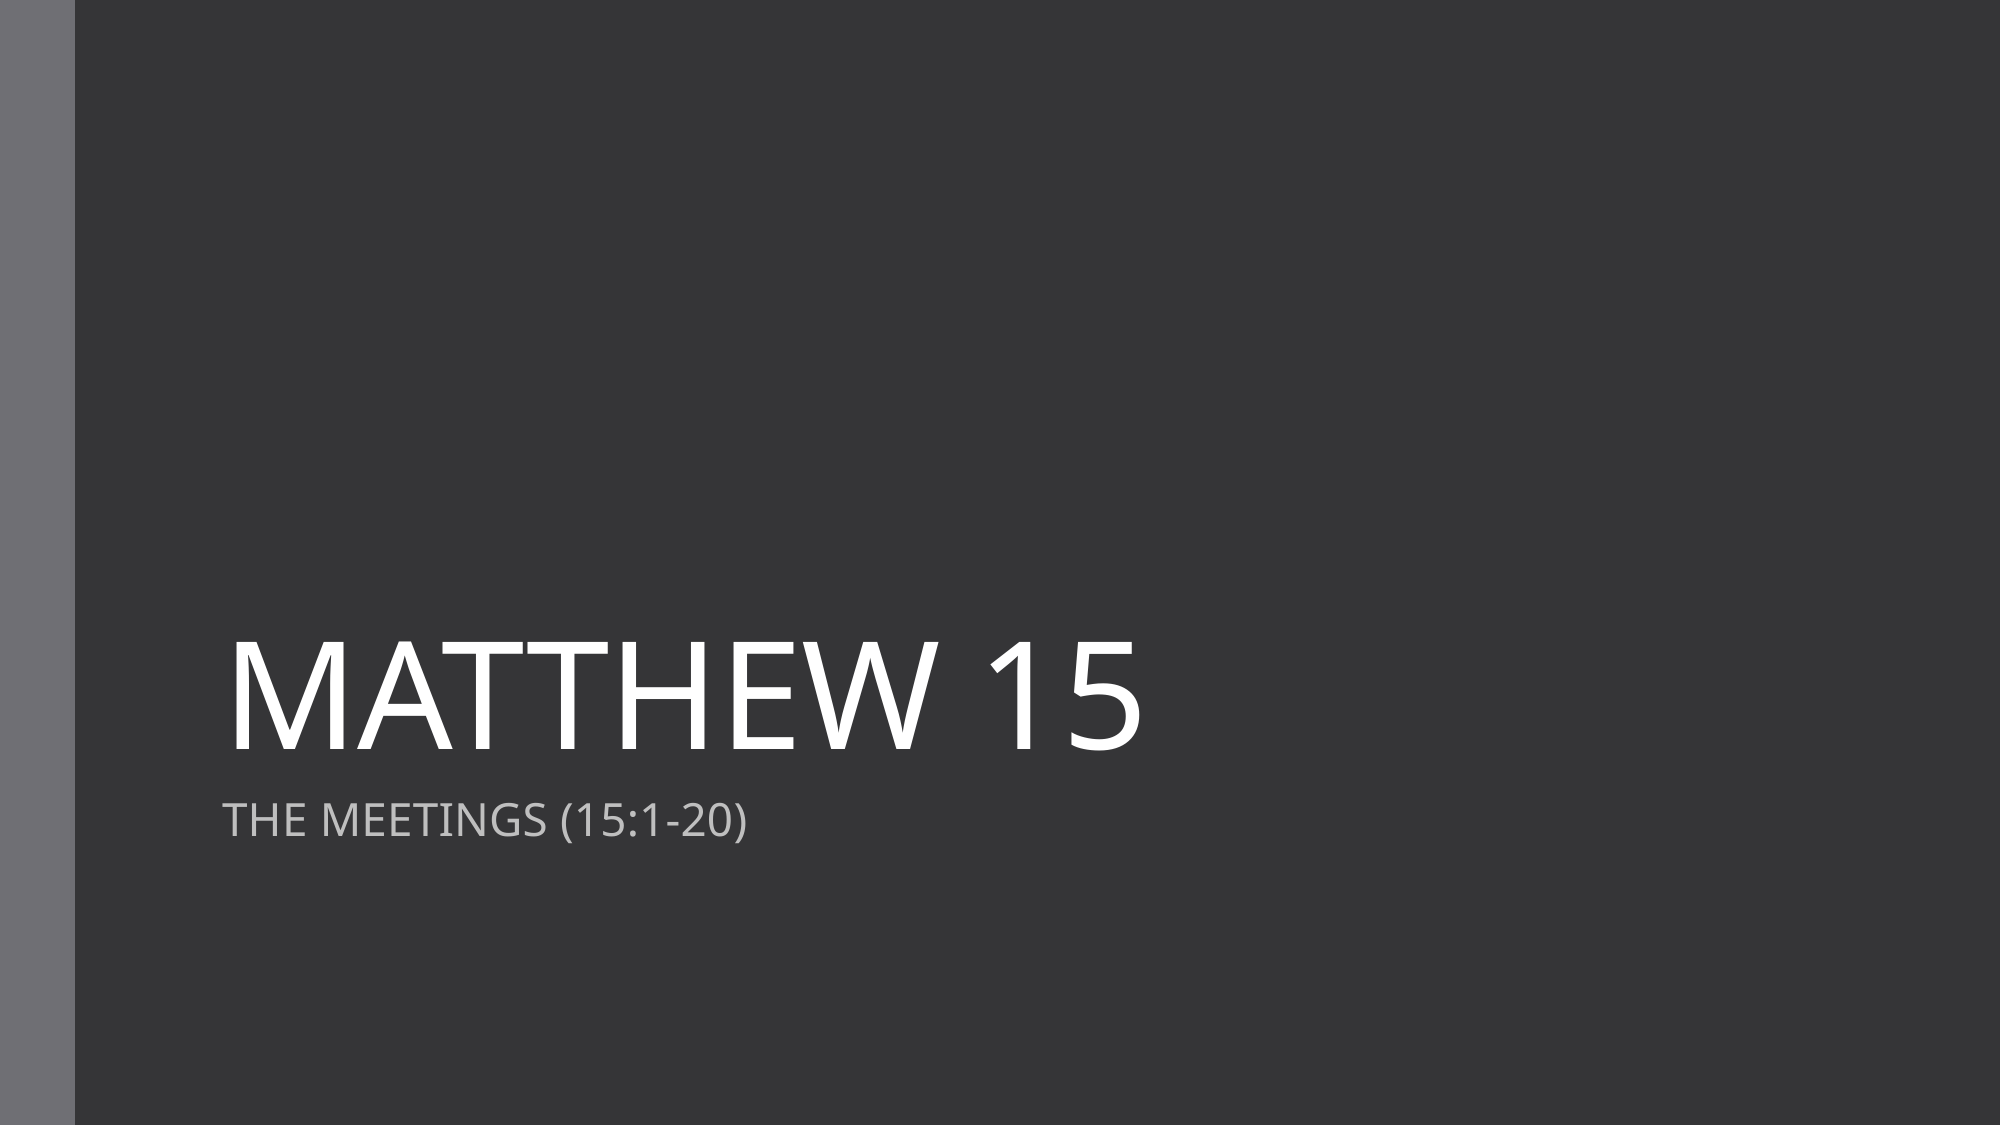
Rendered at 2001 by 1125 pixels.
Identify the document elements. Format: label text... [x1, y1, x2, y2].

subtitle THE MEETINGS (15:1-20) [206, 787, 1752, 1066]
title MATTHEW 15 [206, 124, 1752, 787]
